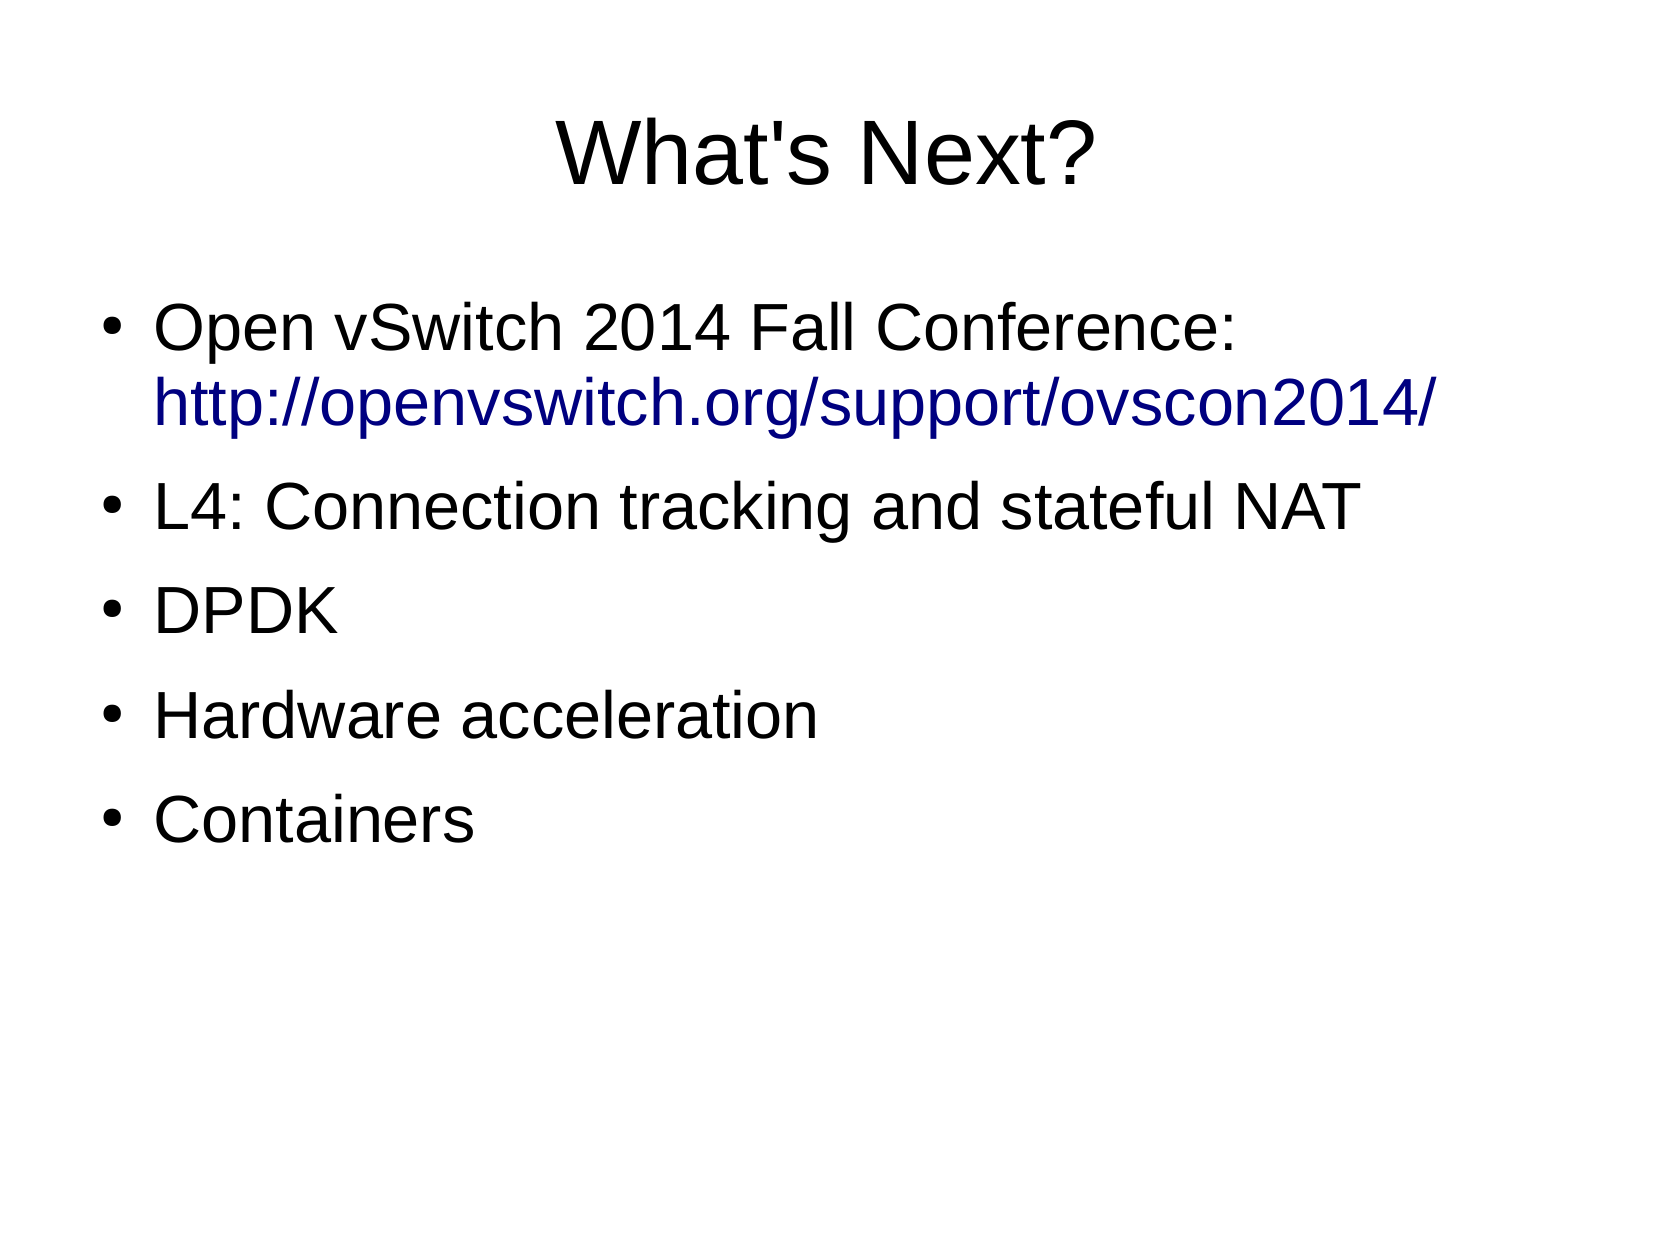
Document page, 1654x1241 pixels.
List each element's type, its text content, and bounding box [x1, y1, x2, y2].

list Open vSwitch 2014 Fall Conference: http://openvswitch.org/support/ovscon2014/ L4: Connection tracking and stateful NAT DPDK Hardware acceleration Containers [82, 290, 1538, 1010]
title What's Next? [82, 49, 1571, 257]
